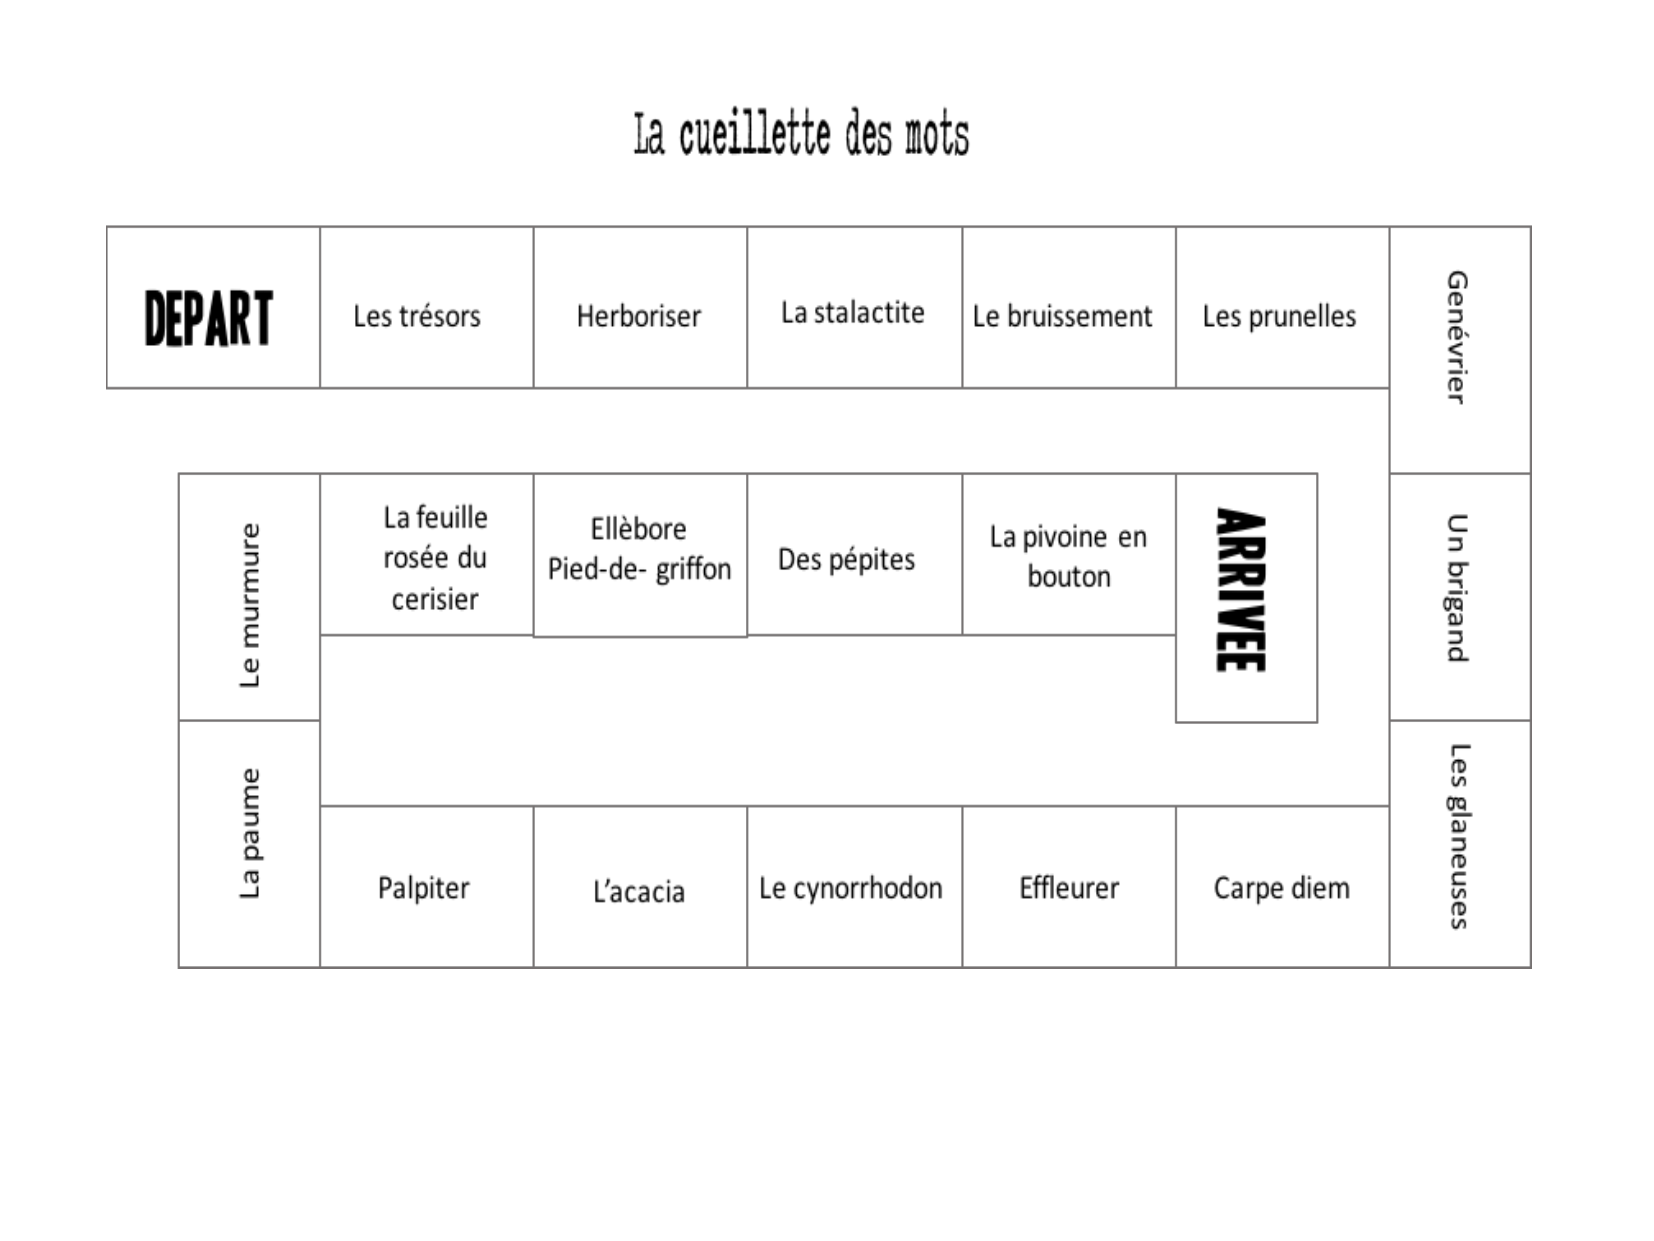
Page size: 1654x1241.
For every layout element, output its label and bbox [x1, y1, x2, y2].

picture [106, 97, 1532, 969]
